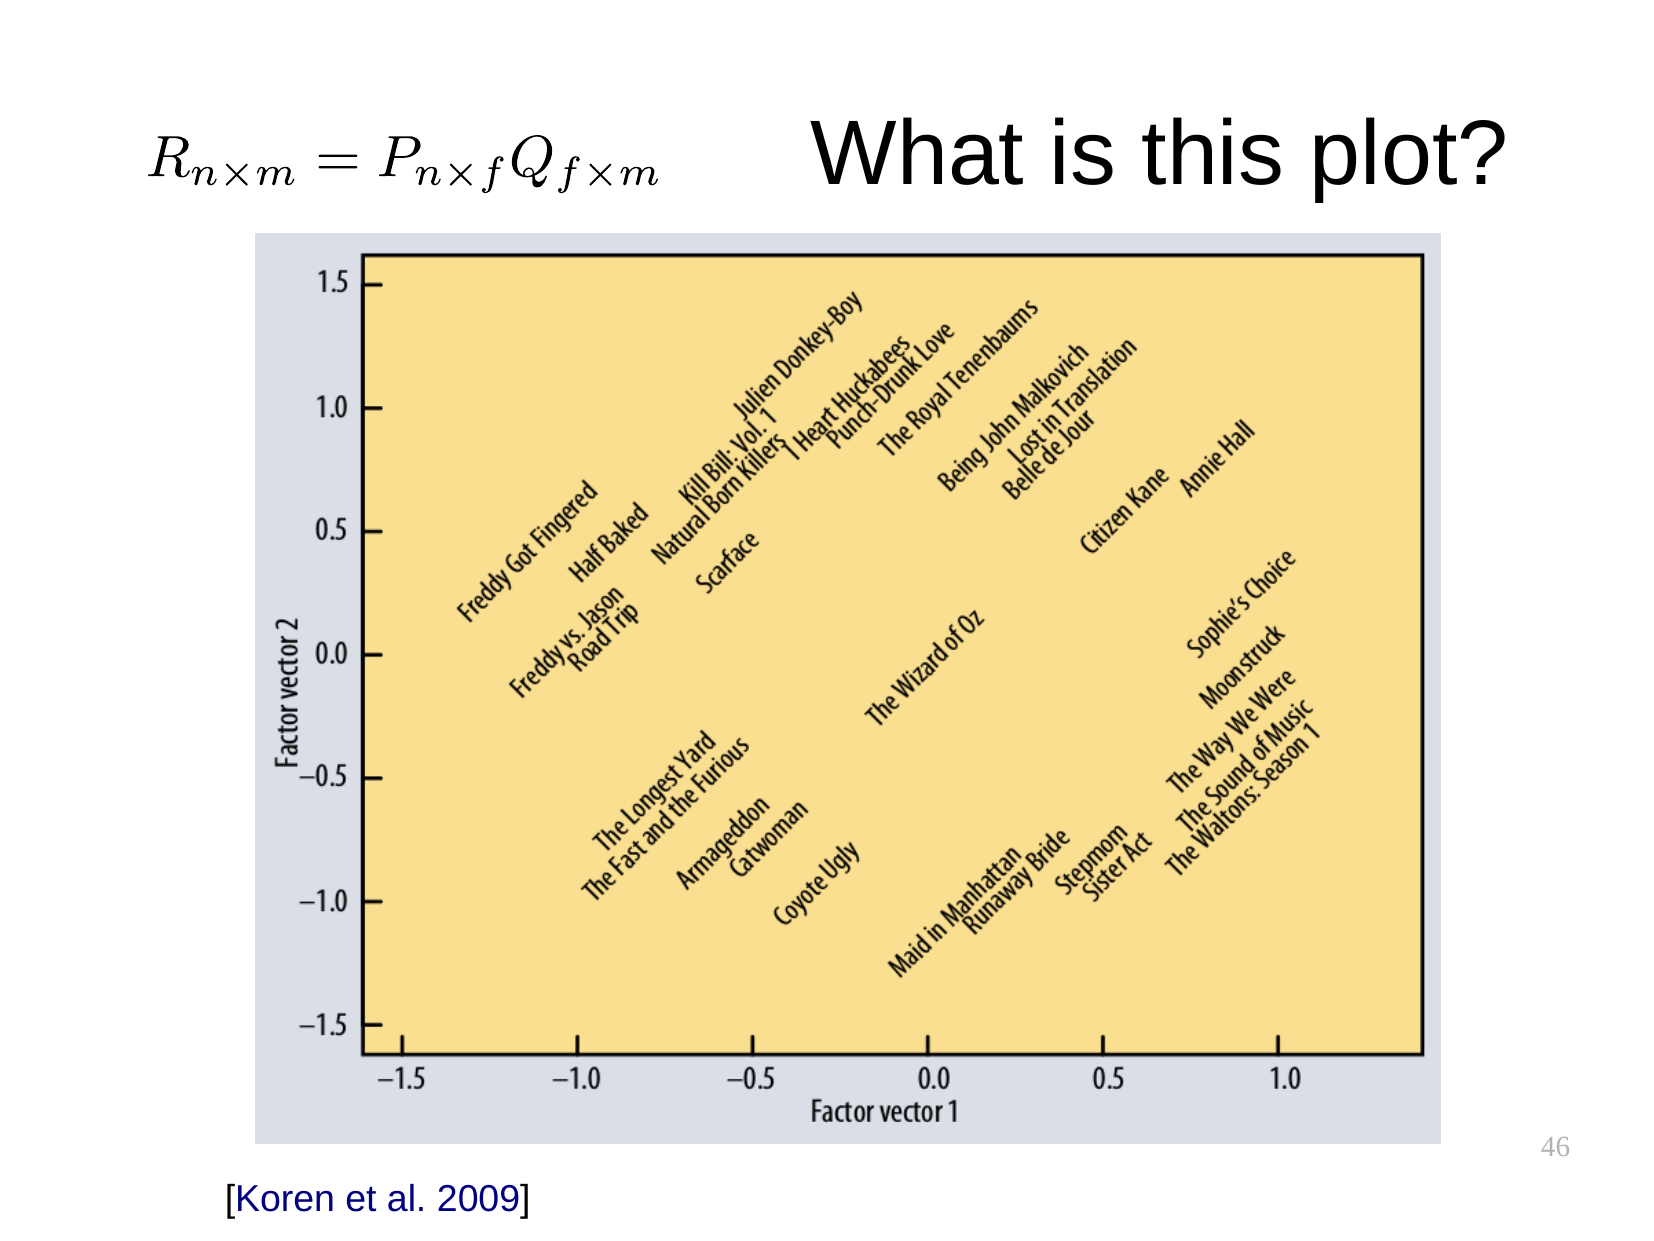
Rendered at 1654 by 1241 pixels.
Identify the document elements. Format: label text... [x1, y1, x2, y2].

text_box [Koren et al. 2009] [210, 1170, 781, 1227]
picture [255, 233, 1441, 1144]
title What is this plot? [750, 49, 1571, 257]
text_box [145, 135, 661, 194]
